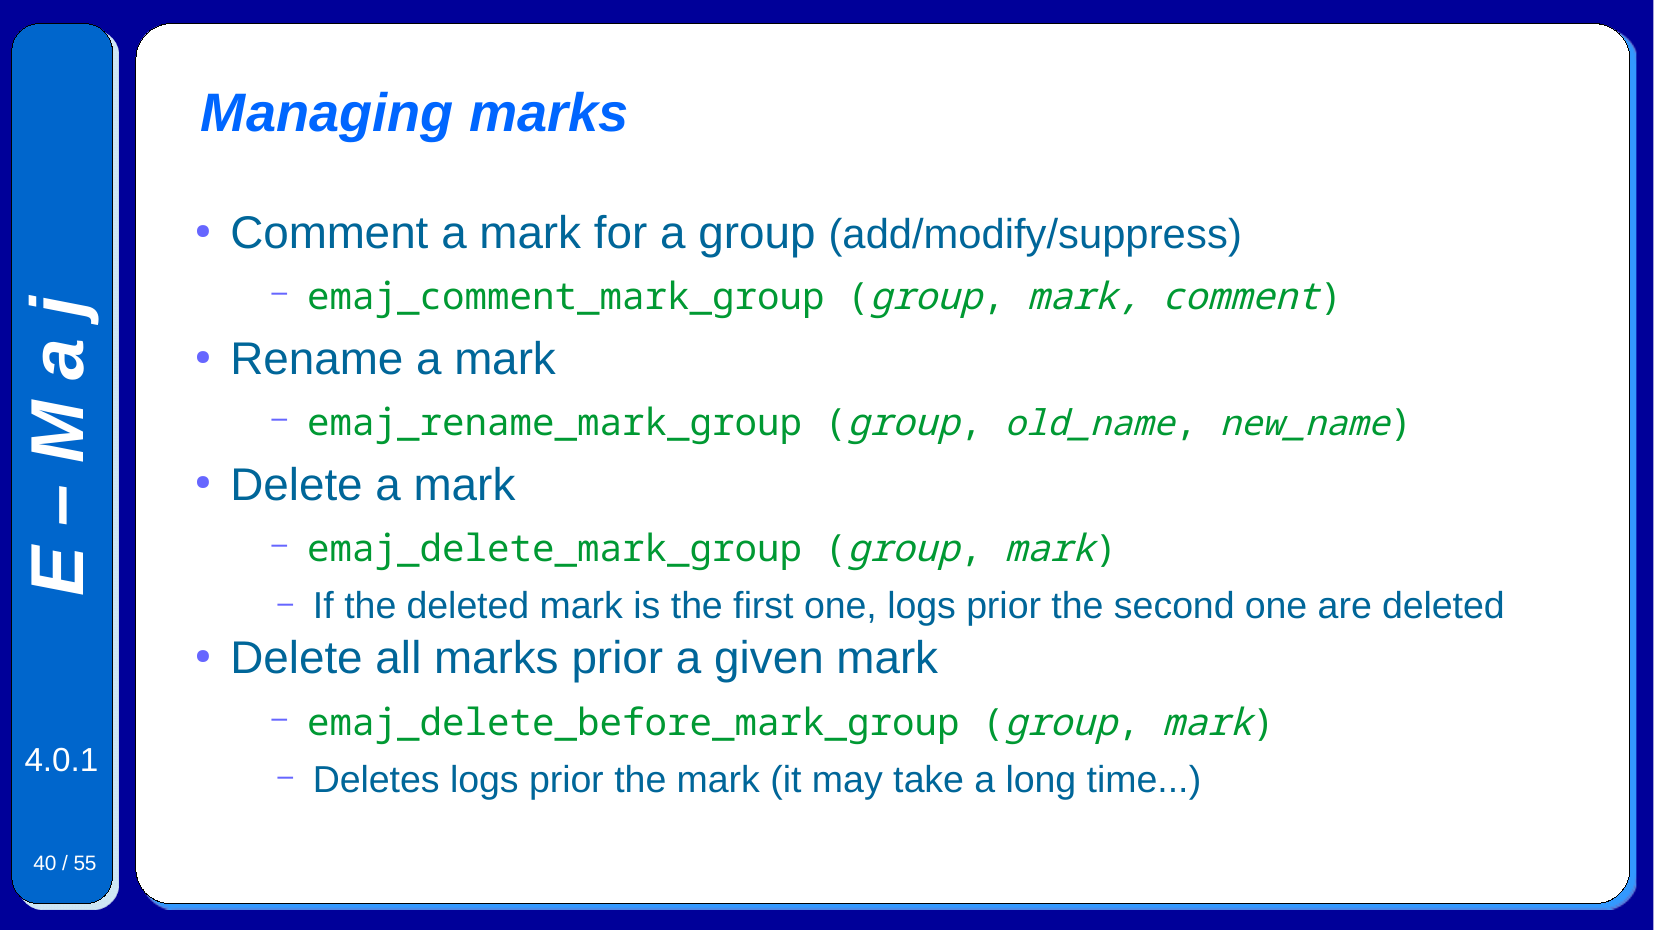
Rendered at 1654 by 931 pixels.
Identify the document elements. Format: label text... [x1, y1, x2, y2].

list Comment a mark for a group (add/modify/suppress) emaj_comment_mark_group (group, mark, comment) Rename a mark emaj_rename_mark_group (group, old_name, new_name) Delete a mark emaj_delete_mark_group (group, mark) If the deleted mark is the first one, logs prior the second one are deleted Delete all marks prior a given mark emaj_delete_before_mark_group (group, mark) Deletes logs prior the mark (it may take a long time...) [177, 206, 1587, 827]
title Managing marks [200, 34, 1575, 191]
